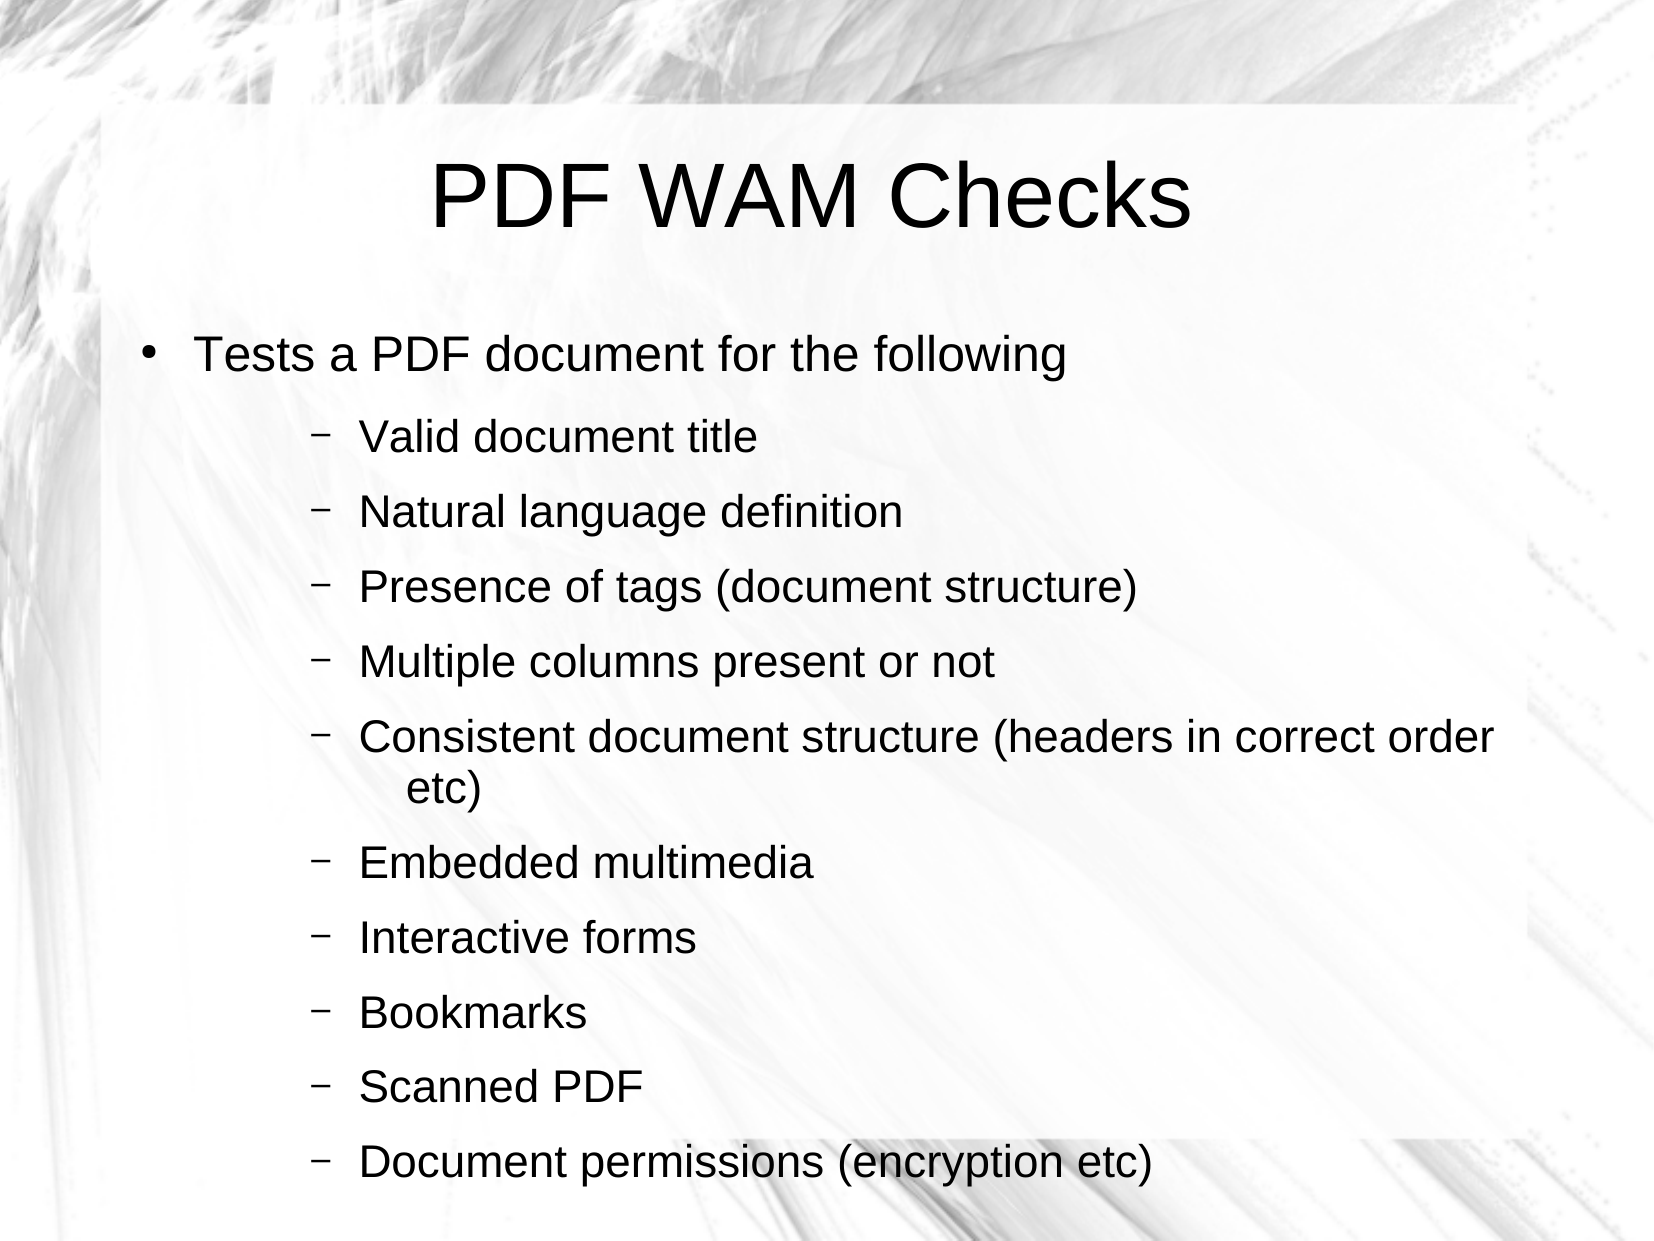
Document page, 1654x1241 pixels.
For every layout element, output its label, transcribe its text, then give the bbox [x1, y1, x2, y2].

list Tests a PDF document for the following Valid document title Natural language definition Presence of tags (document structure) Multiple columns present or not Consistent document structure (headers in correct order etc) Embedded multimedia Interactive forms Bookmarks Scanned PDF Document permissions (encryption etc) [122, 325, 1576, 1188]
title PDF WAM Checks [118, 119, 1506, 273]
picture [0, 0, 1654, 1241]
